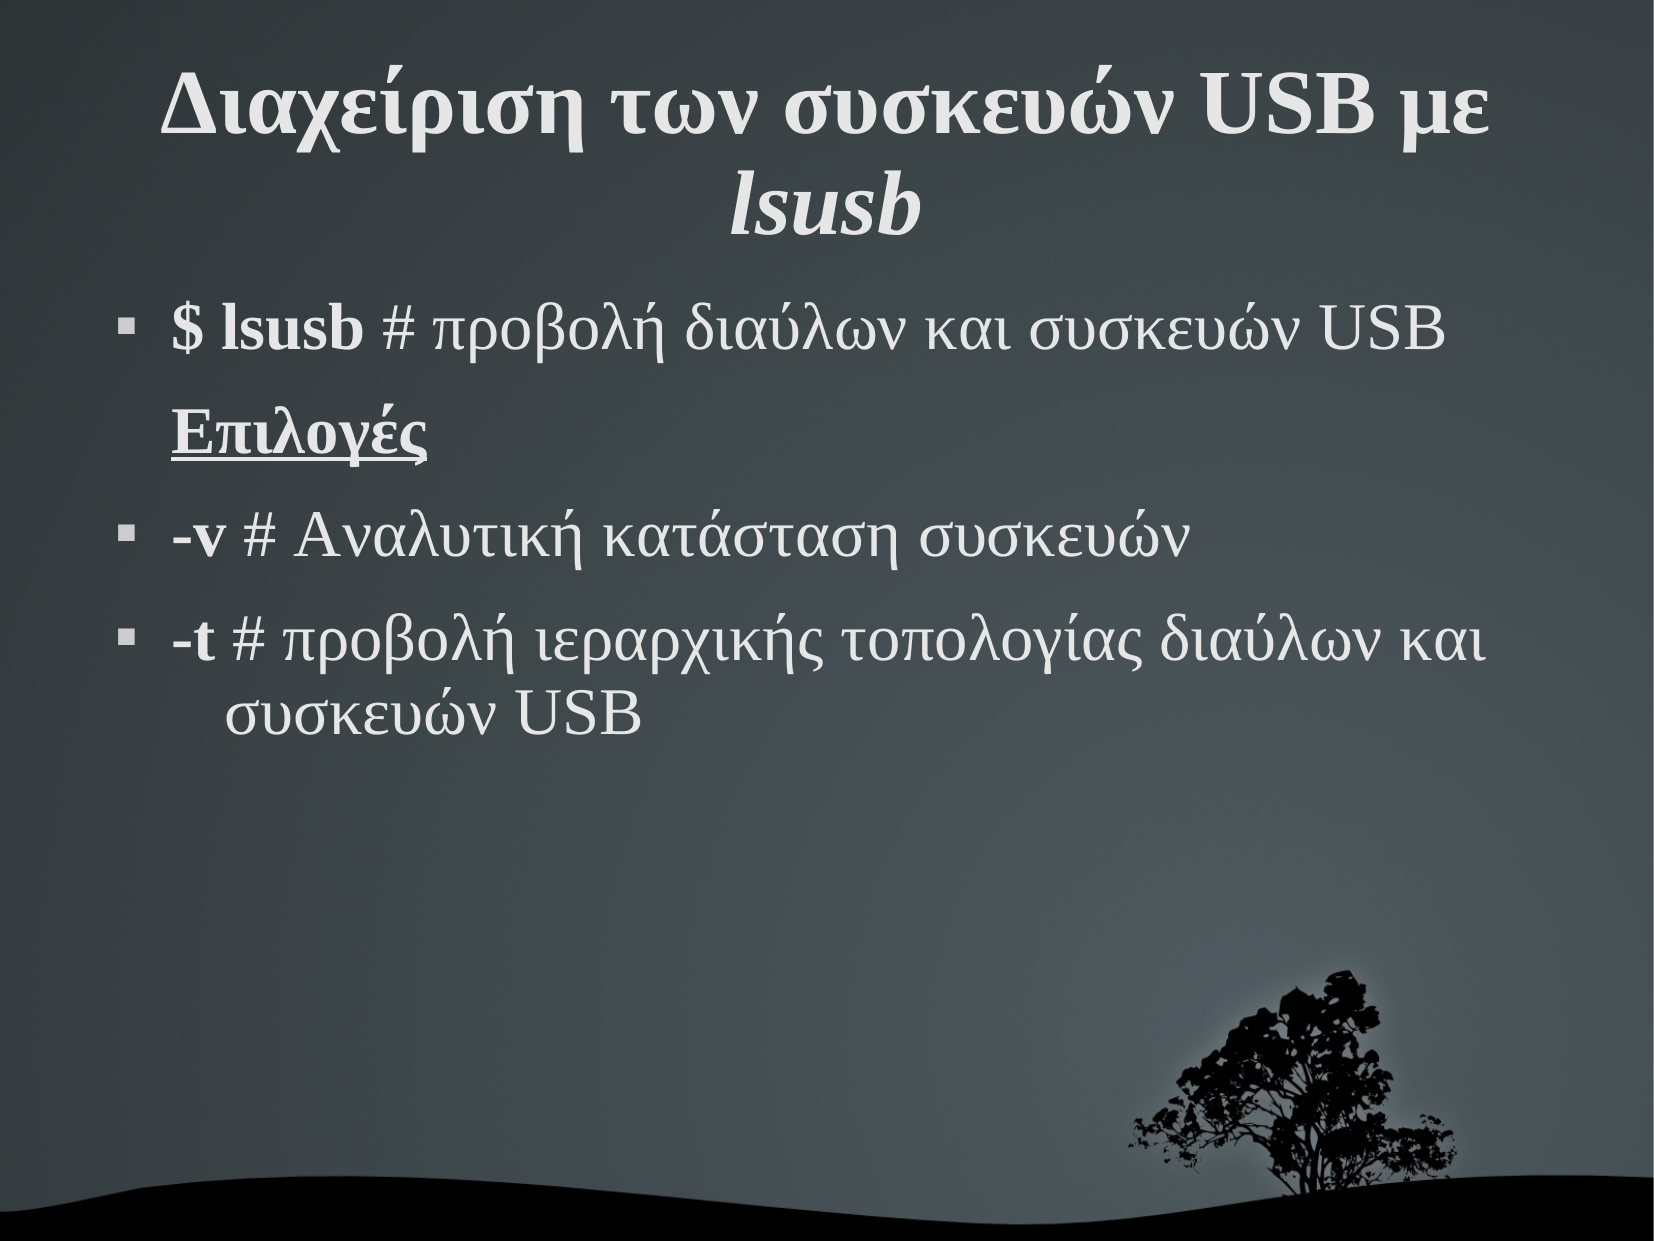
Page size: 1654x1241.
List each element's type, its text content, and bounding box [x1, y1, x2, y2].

list $ lsusb # προβολή διαύλων και συσκευών USB Επιλογές -v # Αναλυτική κατάσταση συσκευών -t # προβολή ιεραρχικής τοπολογίας διαύλων και συσκευών USB [82, 290, 1571, 1109]
title Διαχείριση των συσκευών USB με lsusb [82, 33, 1571, 273]
picture [0, 0, 1654, 1241]
